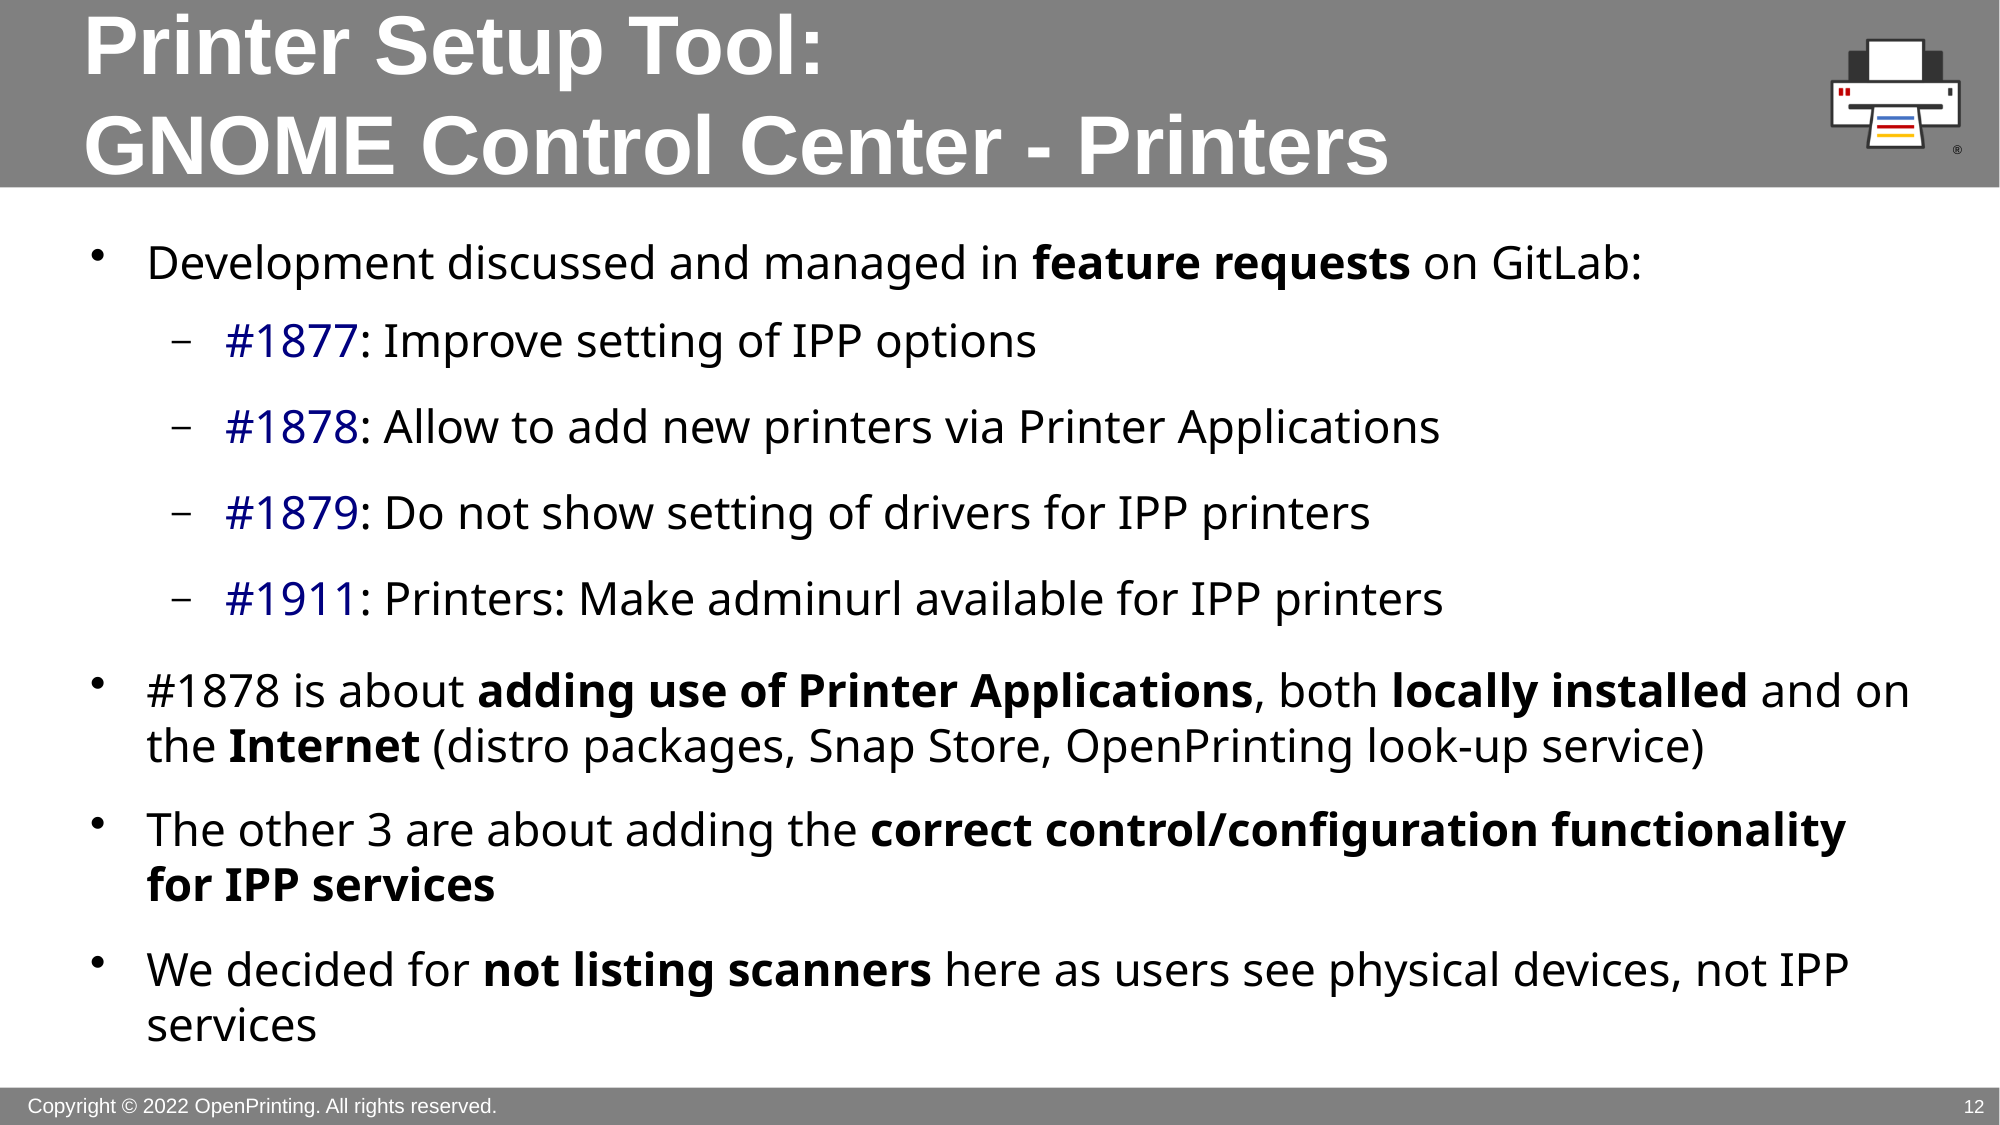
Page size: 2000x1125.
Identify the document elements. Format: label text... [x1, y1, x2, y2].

picture [1825, 33, 1966, 154]
list Development discussed and managed in feature requests on GitLab: #1877: Improve setting of IPP options #1878: Allow to add new printers via Printer Applications #1879: Do not show setting of drivers for IPP printers #1911: Printers: Make adminurl available for IPP printers #1878 is about adding use of Printer Applications, both locally installed and on the Internet (distro packages, Snap Store, OpenPrinting look-up service) The other 3 are about adding the correct control/configuration functionality for IPP services We decided for not listing scanners here as users see physical devices, not IPP services [75, 224, 1936, 1067]
title Printer Setup Tool: GNOME Control Center - Printers [75, 7, 1786, 175]
